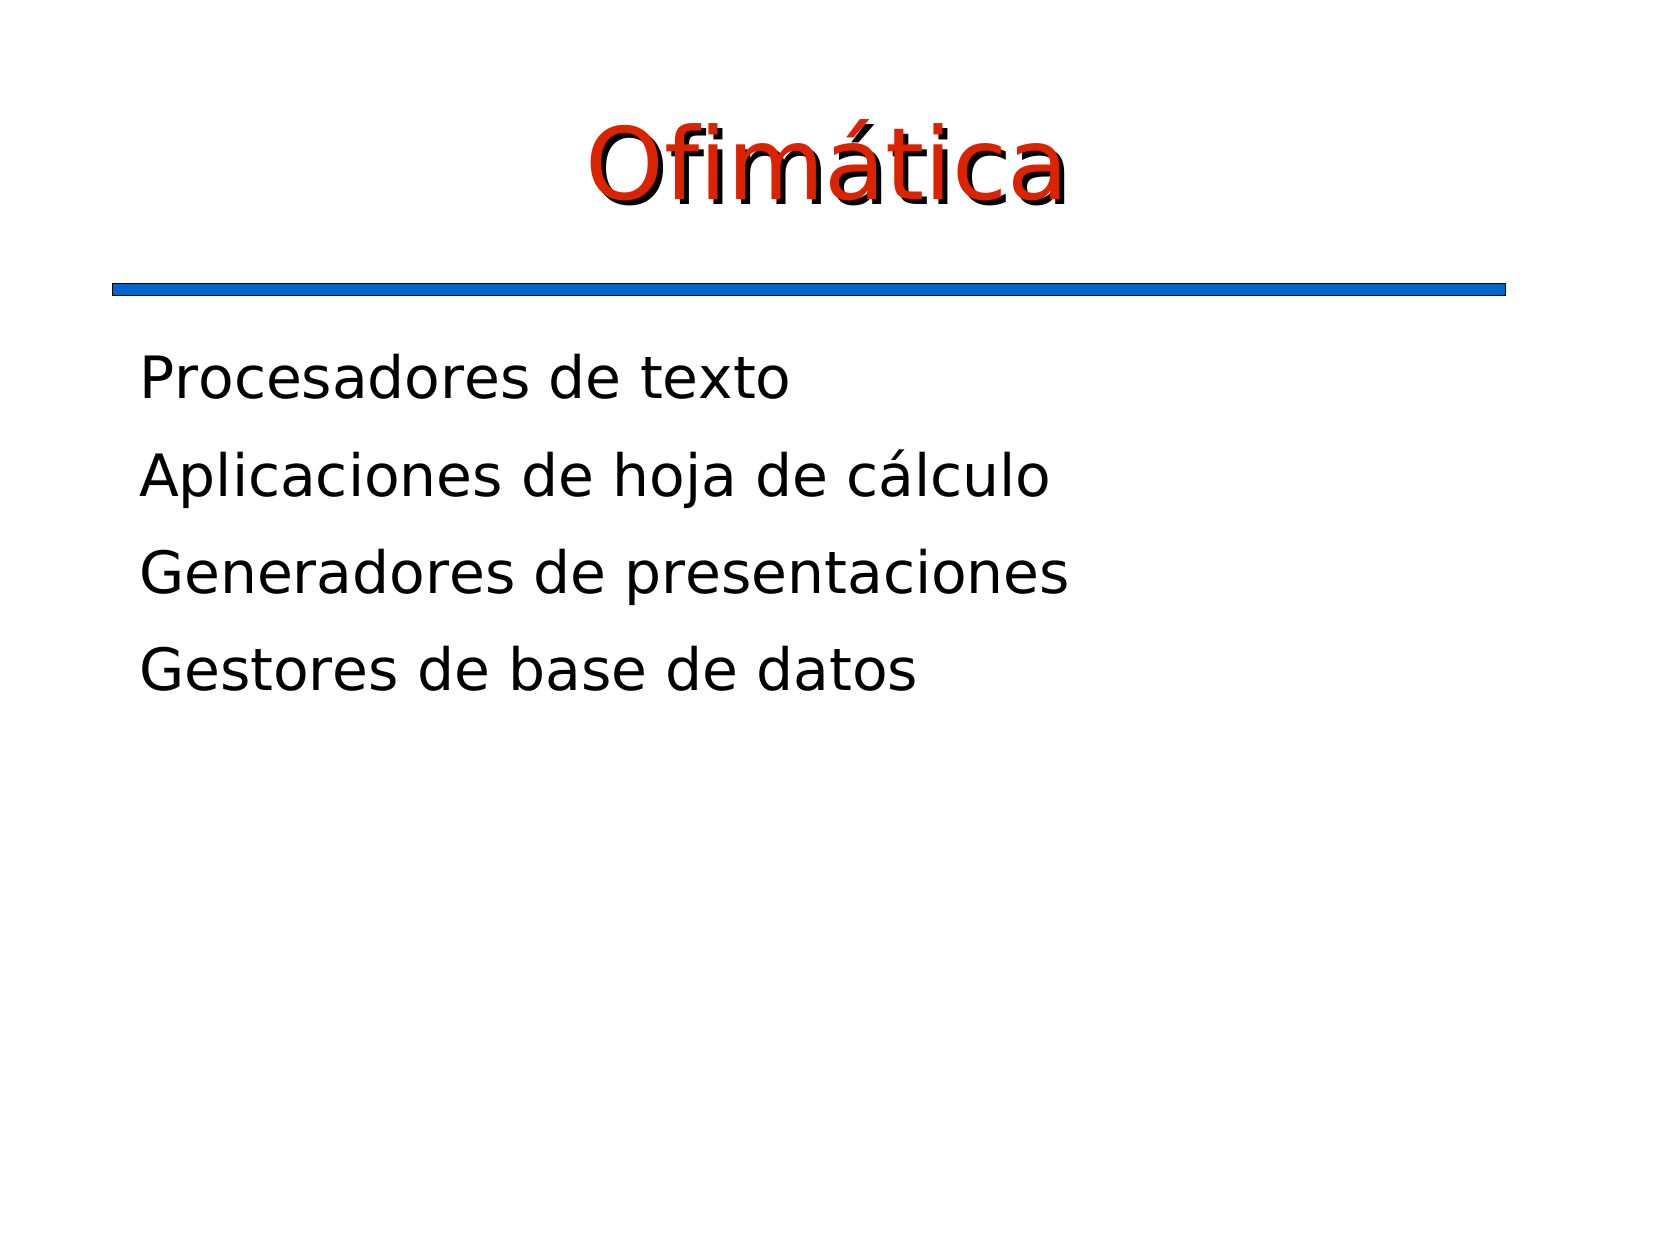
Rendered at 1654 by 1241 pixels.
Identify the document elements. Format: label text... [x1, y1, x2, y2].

title Ofimática [121, 61, 1534, 269]
list Procesadores de texto Aplicaciones de hoja de cálculo Generadores de presentaciones Gestores de base de datos [121, 344, 1534, 705]
